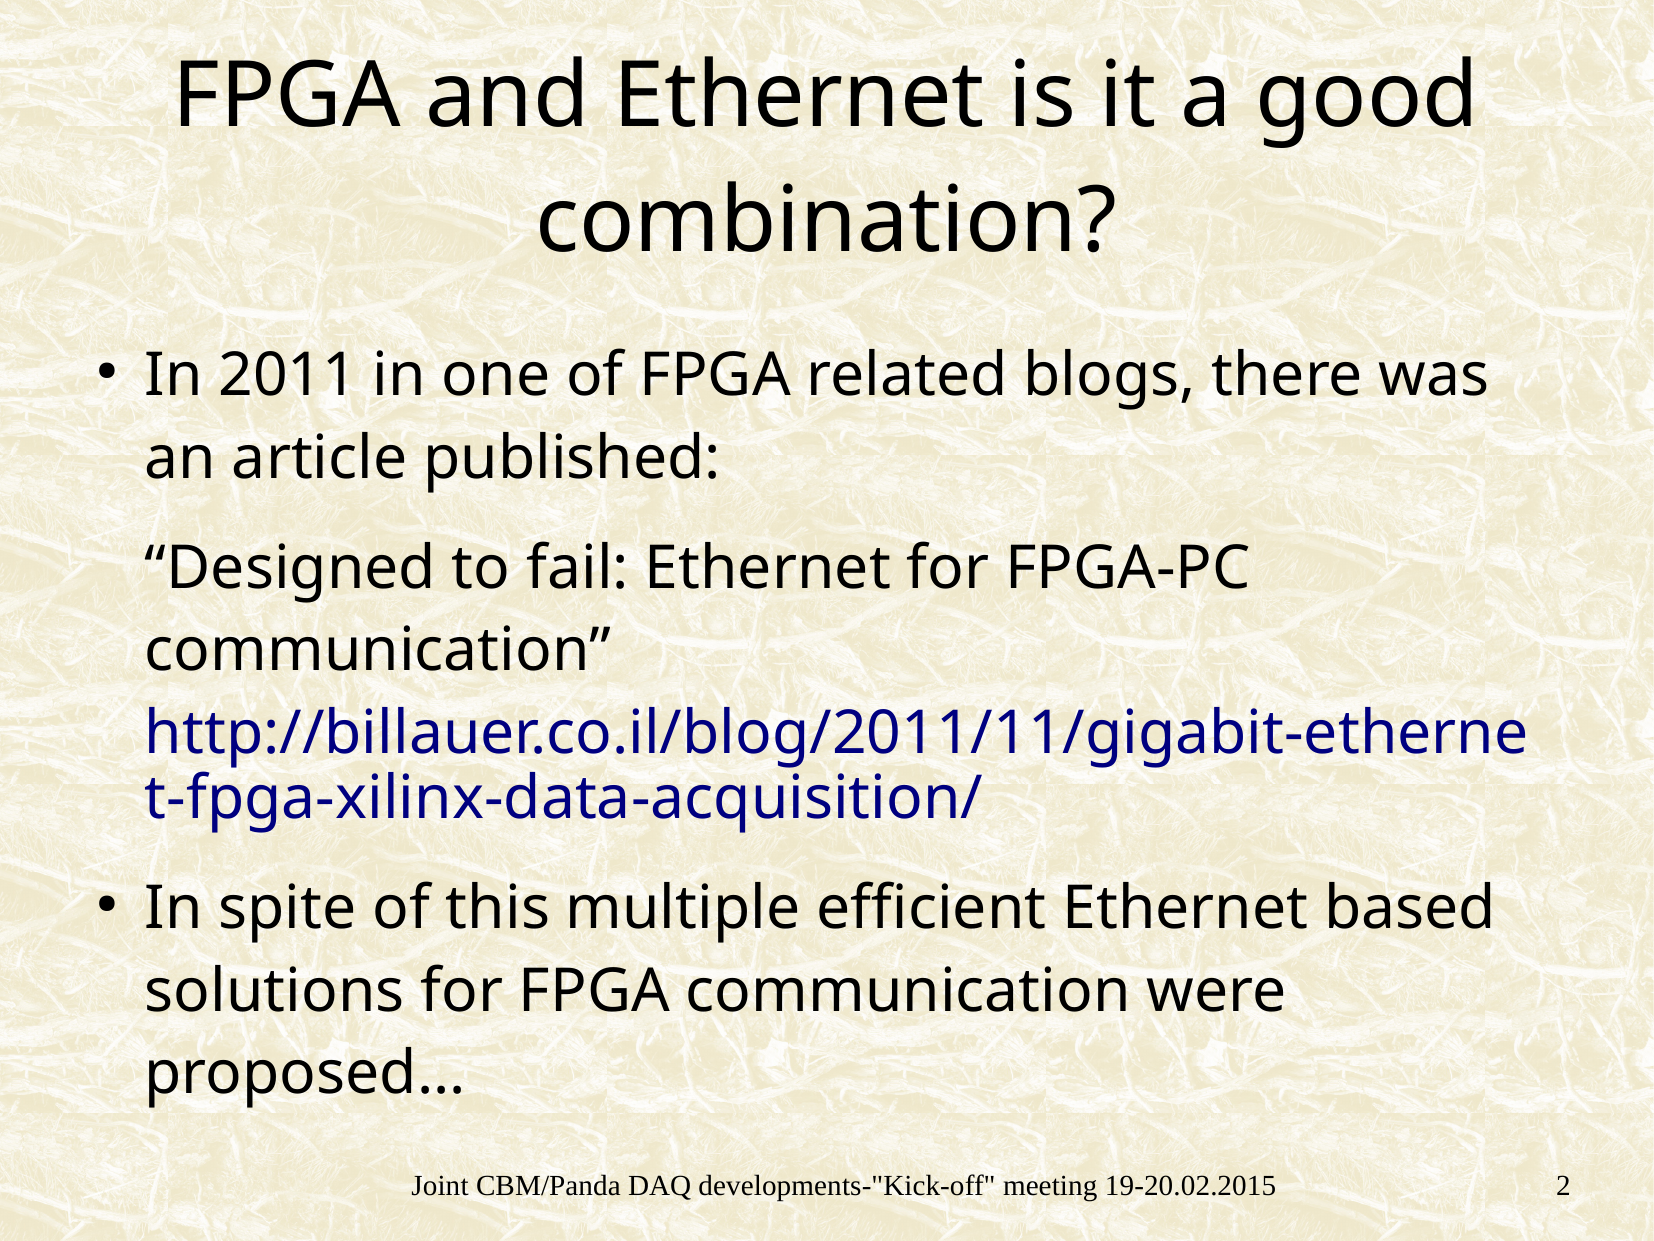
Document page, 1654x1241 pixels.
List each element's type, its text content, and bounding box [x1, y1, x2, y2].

picture [0, 0, 1654, 1241]
list In 2011 in one of FPGA related blogs, there was an article published: “Designed to fail: Ethernet for FPGA-PC communication” http://billauer.co.il/blog/2011/11/gigabit-ethernet-fpga-xilinx-data-acquisition/ In spite of this multiple efficient Ethernet based solutions for FPGA communication were proposed... [80, 330, 1536, 1051]
title FPGA and Ethernet is it a good combination? [82, 25, 1571, 281]
